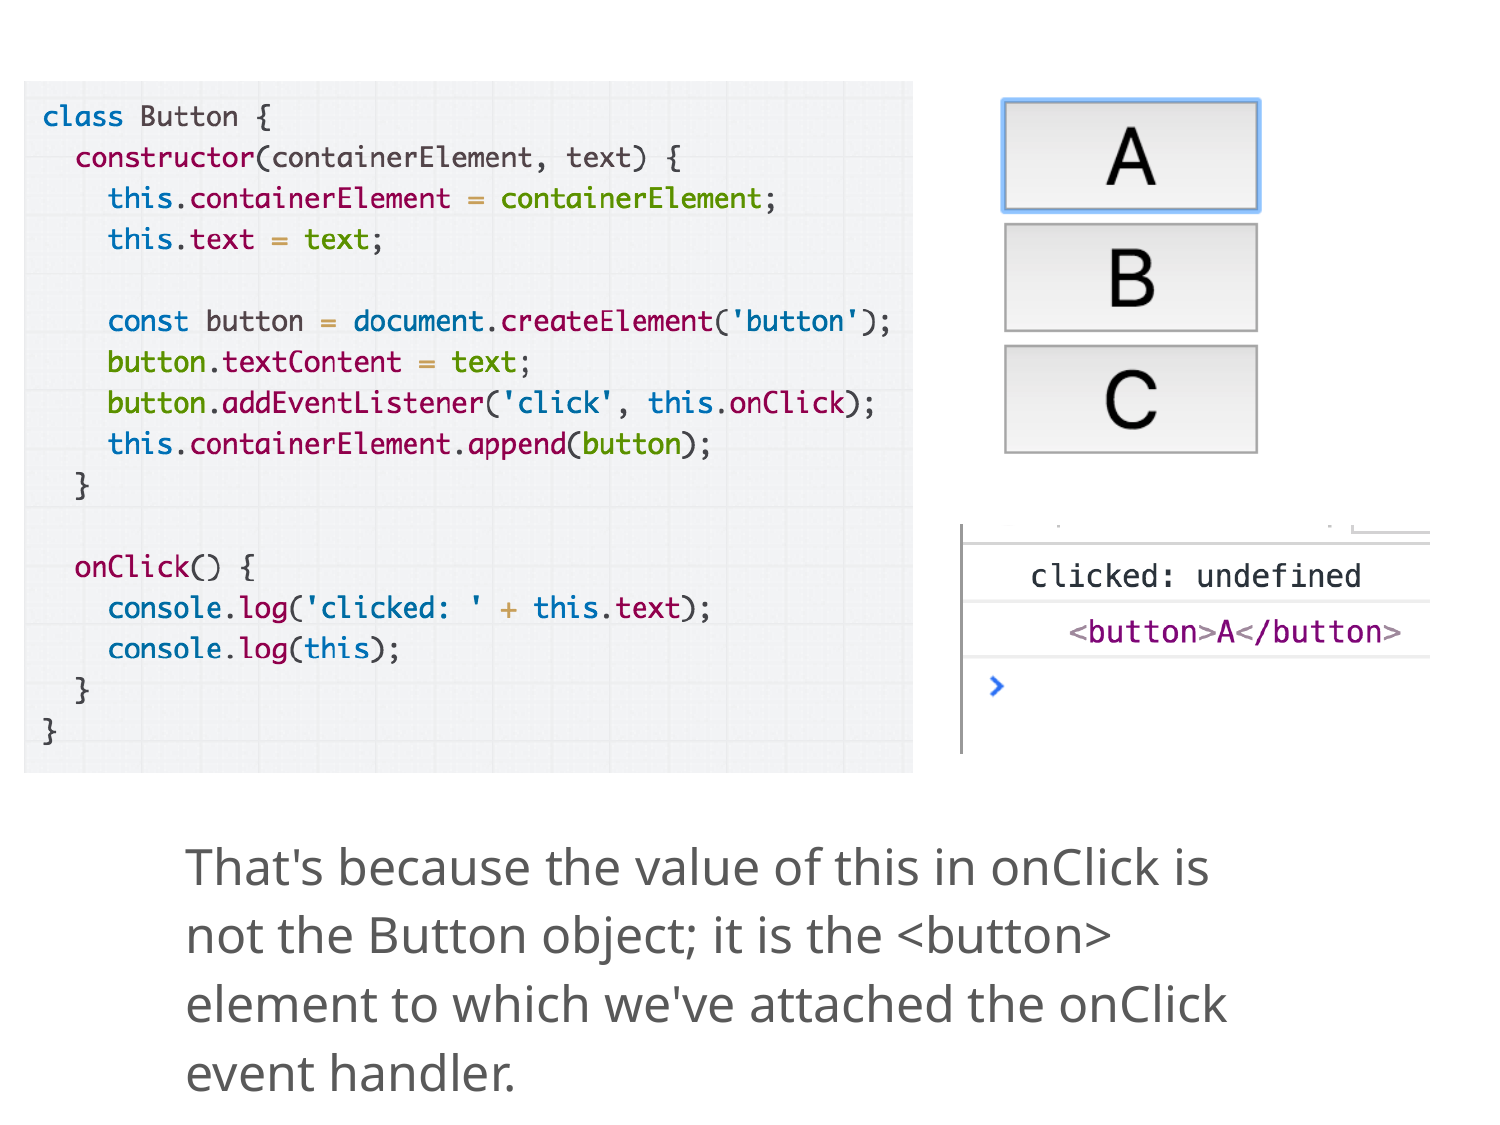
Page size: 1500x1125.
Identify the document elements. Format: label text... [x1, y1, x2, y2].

picture [24, 81, 913, 773]
list That's because the value of this in onClick is not the Button object; it is the <button> element to which we've attached the onClick event handler. [170, 811, 1276, 1004]
picture [934, 81, 1430, 754]
